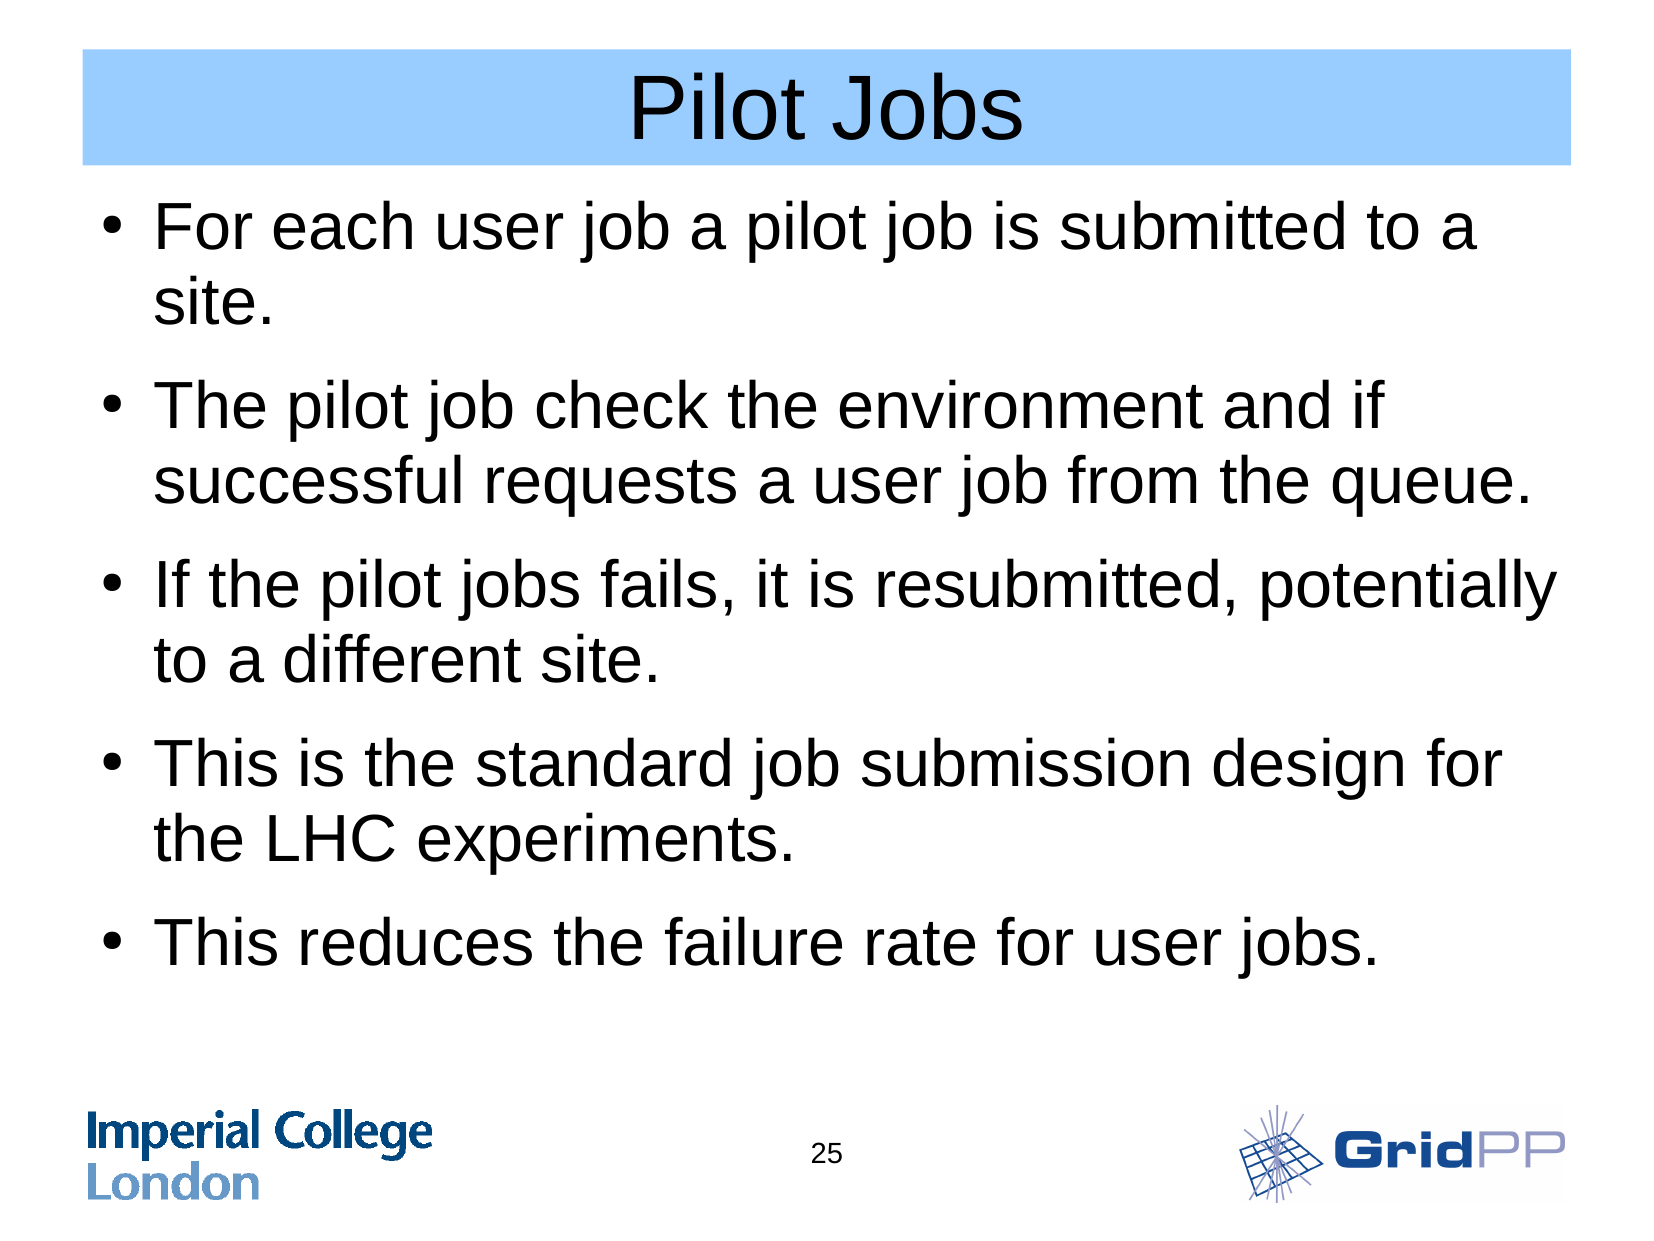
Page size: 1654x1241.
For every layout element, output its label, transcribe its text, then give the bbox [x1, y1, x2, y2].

title Pilot Jobs [82, 49, 1571, 166]
list For each user job a pilot job is submitted to a site. The pilot job check the environment and if successful requests a user job from the queue. If the pilot jobs fails, it is resubmitted, potentially to a different site. This is the standard job submission design for the LHC experiments. This reduces the failure rate for user jobs. [82, 188, 1571, 1075]
picture [88, 1109, 432, 1200]
picture [1239, 1105, 1565, 1203]
